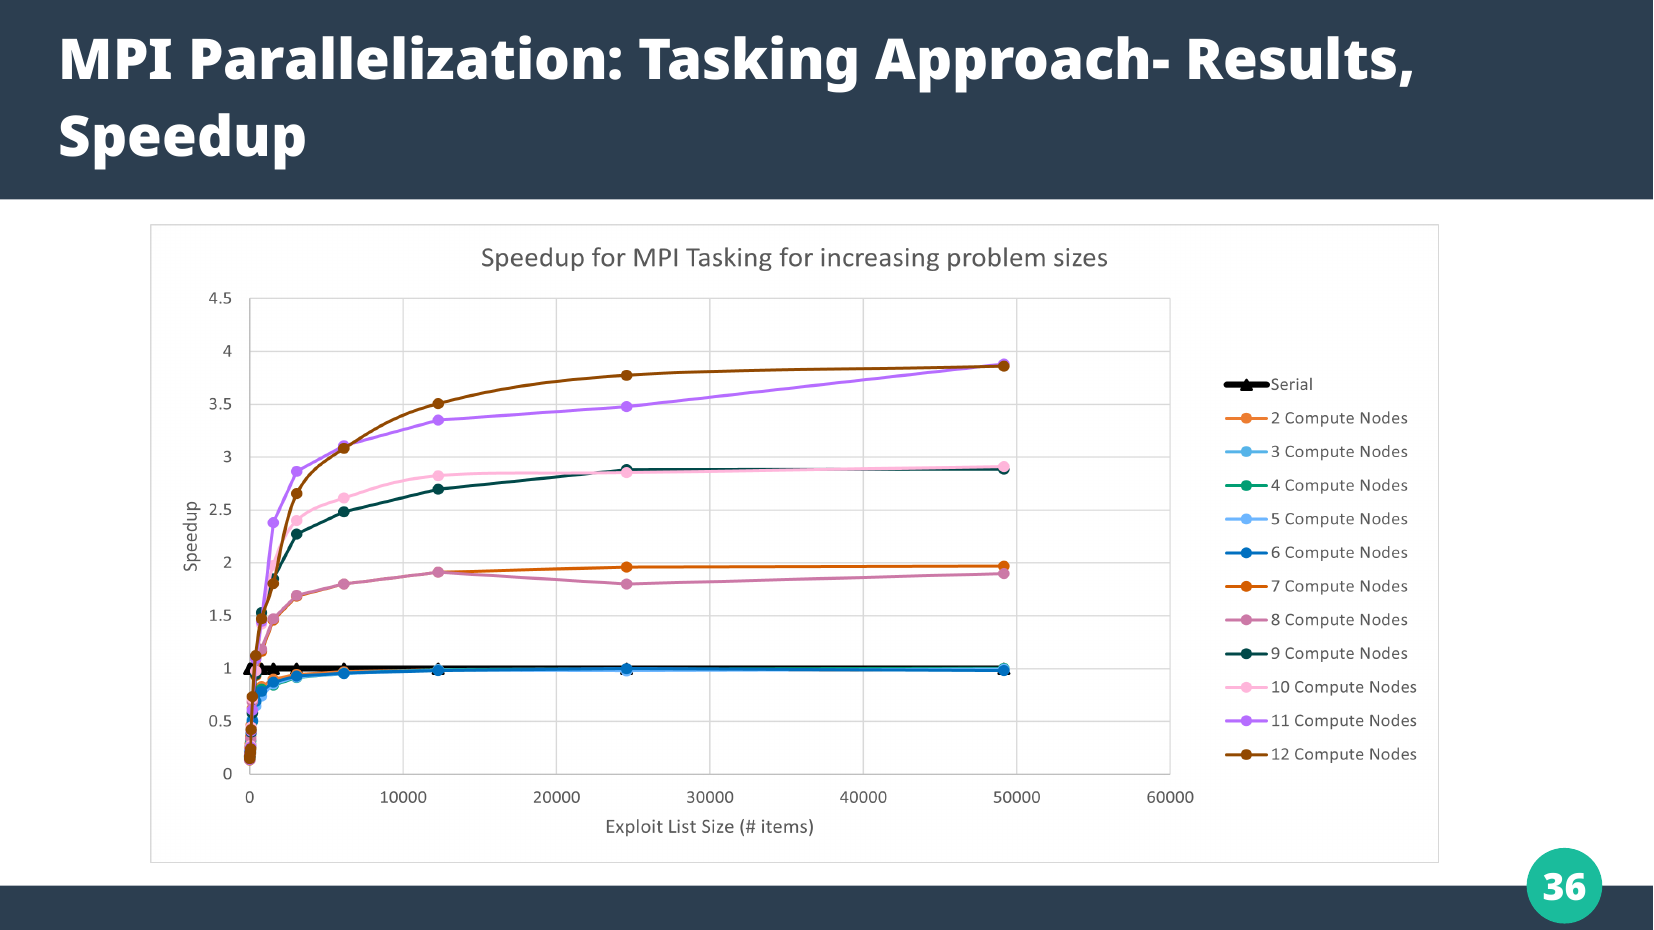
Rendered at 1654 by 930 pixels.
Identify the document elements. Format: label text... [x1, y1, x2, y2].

title MPI Parallelization: Tasking Approach- Results, Speedup [58, 36, 1594, 155]
picture [150, 224, 1439, 863]
